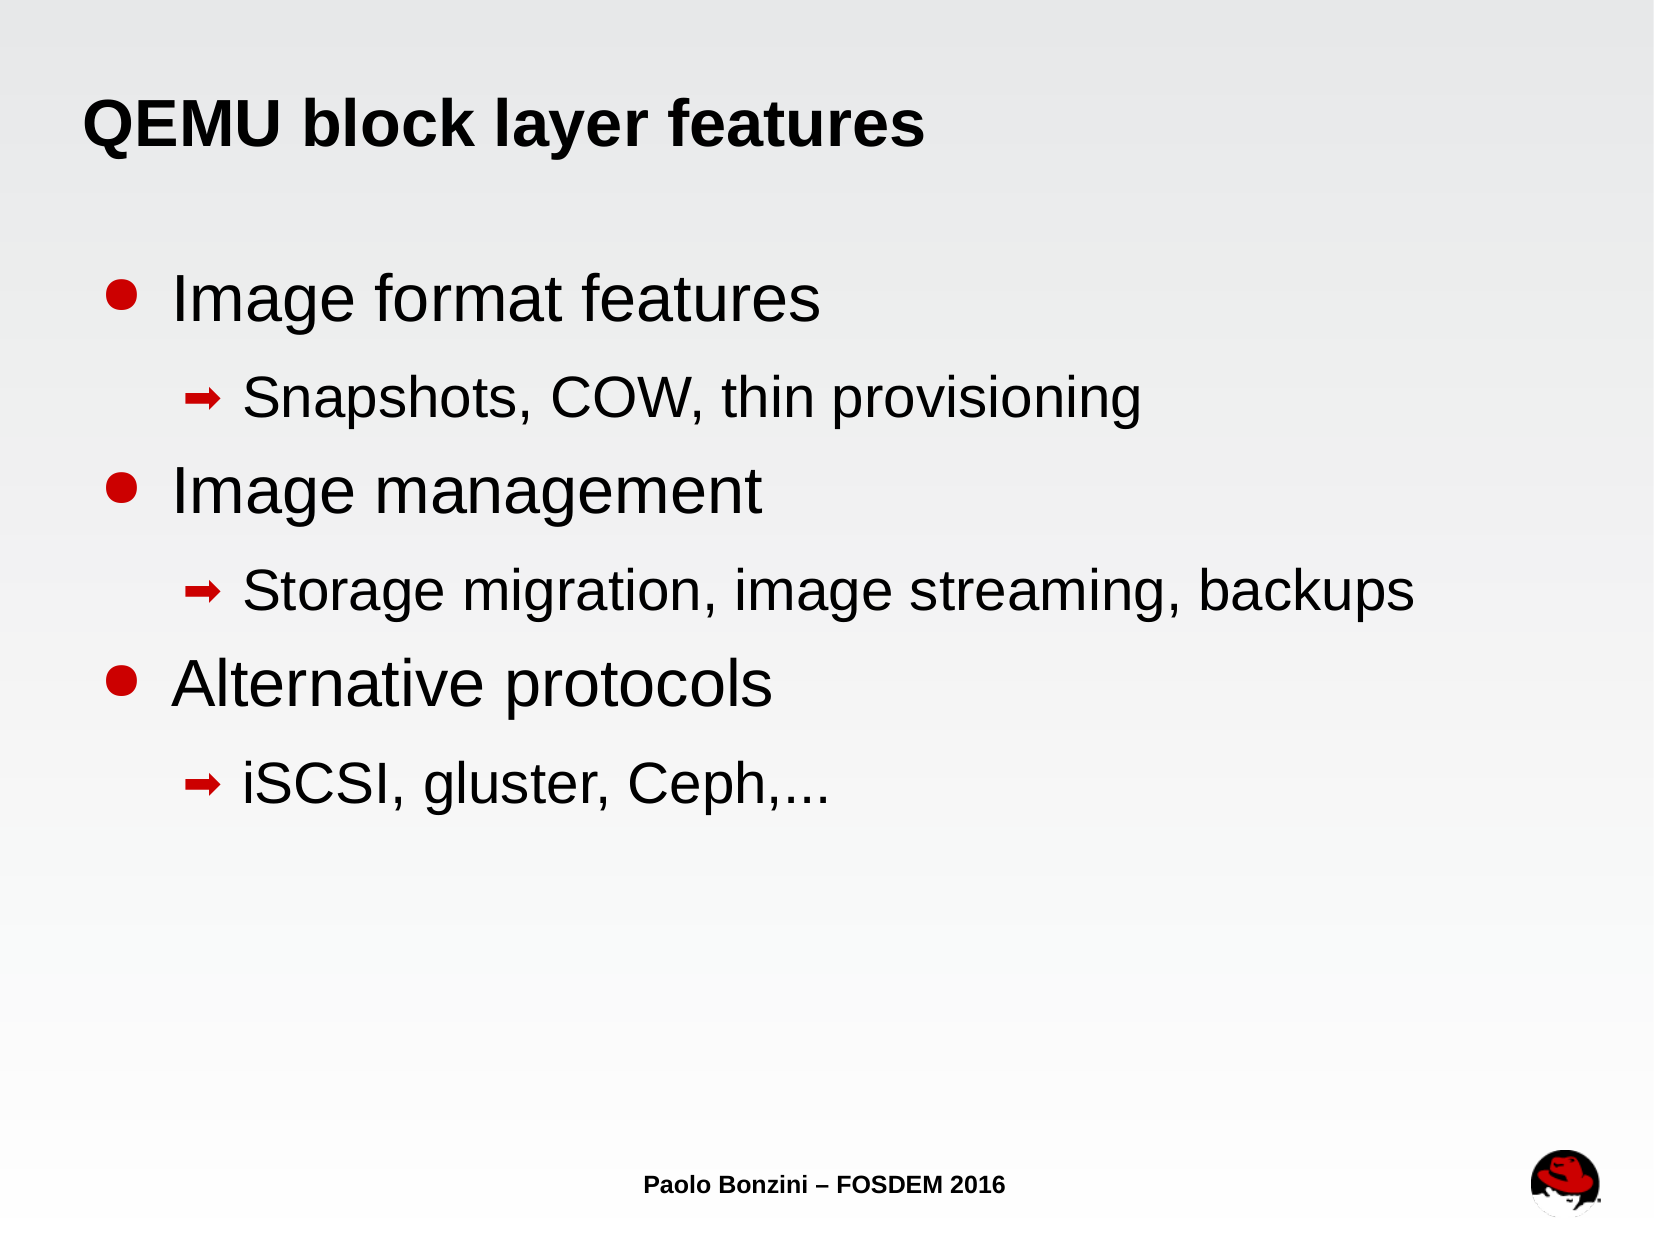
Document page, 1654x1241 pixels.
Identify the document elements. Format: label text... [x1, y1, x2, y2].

picture [0, 0, 1654, 1241]
title QEMU block layer features [82, 19, 1571, 227]
list Image format features Snapshots, COW, thin provisioning Image management Storage migration, image streaming, backups Alternative protocols iSCSI, gluster, Ceph,... [82, 260, 1571, 980]
